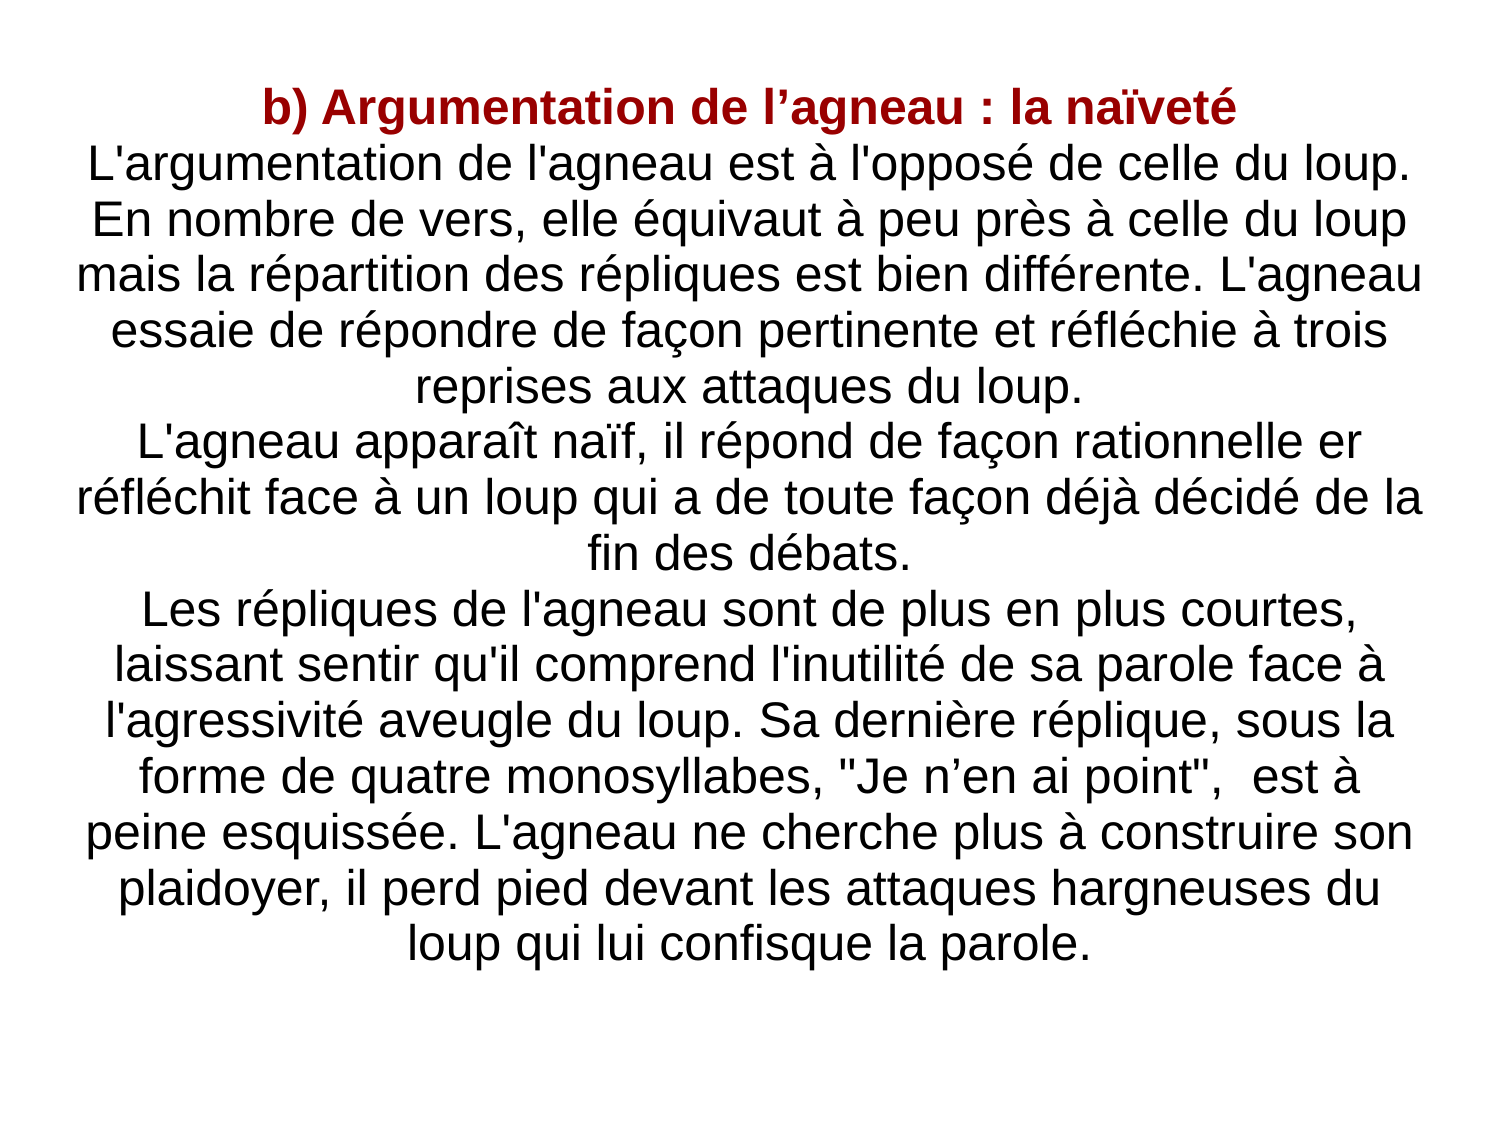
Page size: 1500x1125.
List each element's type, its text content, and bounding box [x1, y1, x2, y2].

subtitle b) Argumentation de l’agneau : la naïveté L'argumentation de l'agneau est à l'opposé de celle du loup. En nombre de vers, elle équivaut à peu près à celle du loup mais la répartition des répliques est bien différente. L'agneau essaie de répondre de façon pertinente et réfléchie à trois reprises aux attaques du loup. L'agneau apparaît naïf, il répond de façon rationnelle er réfléchit face à un loup qui a de toute façon déjà décidé de la fin des débats. Les répliques de l'agneau sont de plus en plus courtes, laissant sentir qu'il comprend l'inutilité de sa parole face à l'agressivité aveugle du loup. Sa dernière réplique, sous la forme de quatre monosyllabes, "Je n’en ai point", est à peine esquissée. L'agneau ne cherche plus à construire son plaidoyer, il perd pied devant les attaques hargneuses du loup qui lui confisque la parole. [75, 44, 1425, 1006]
